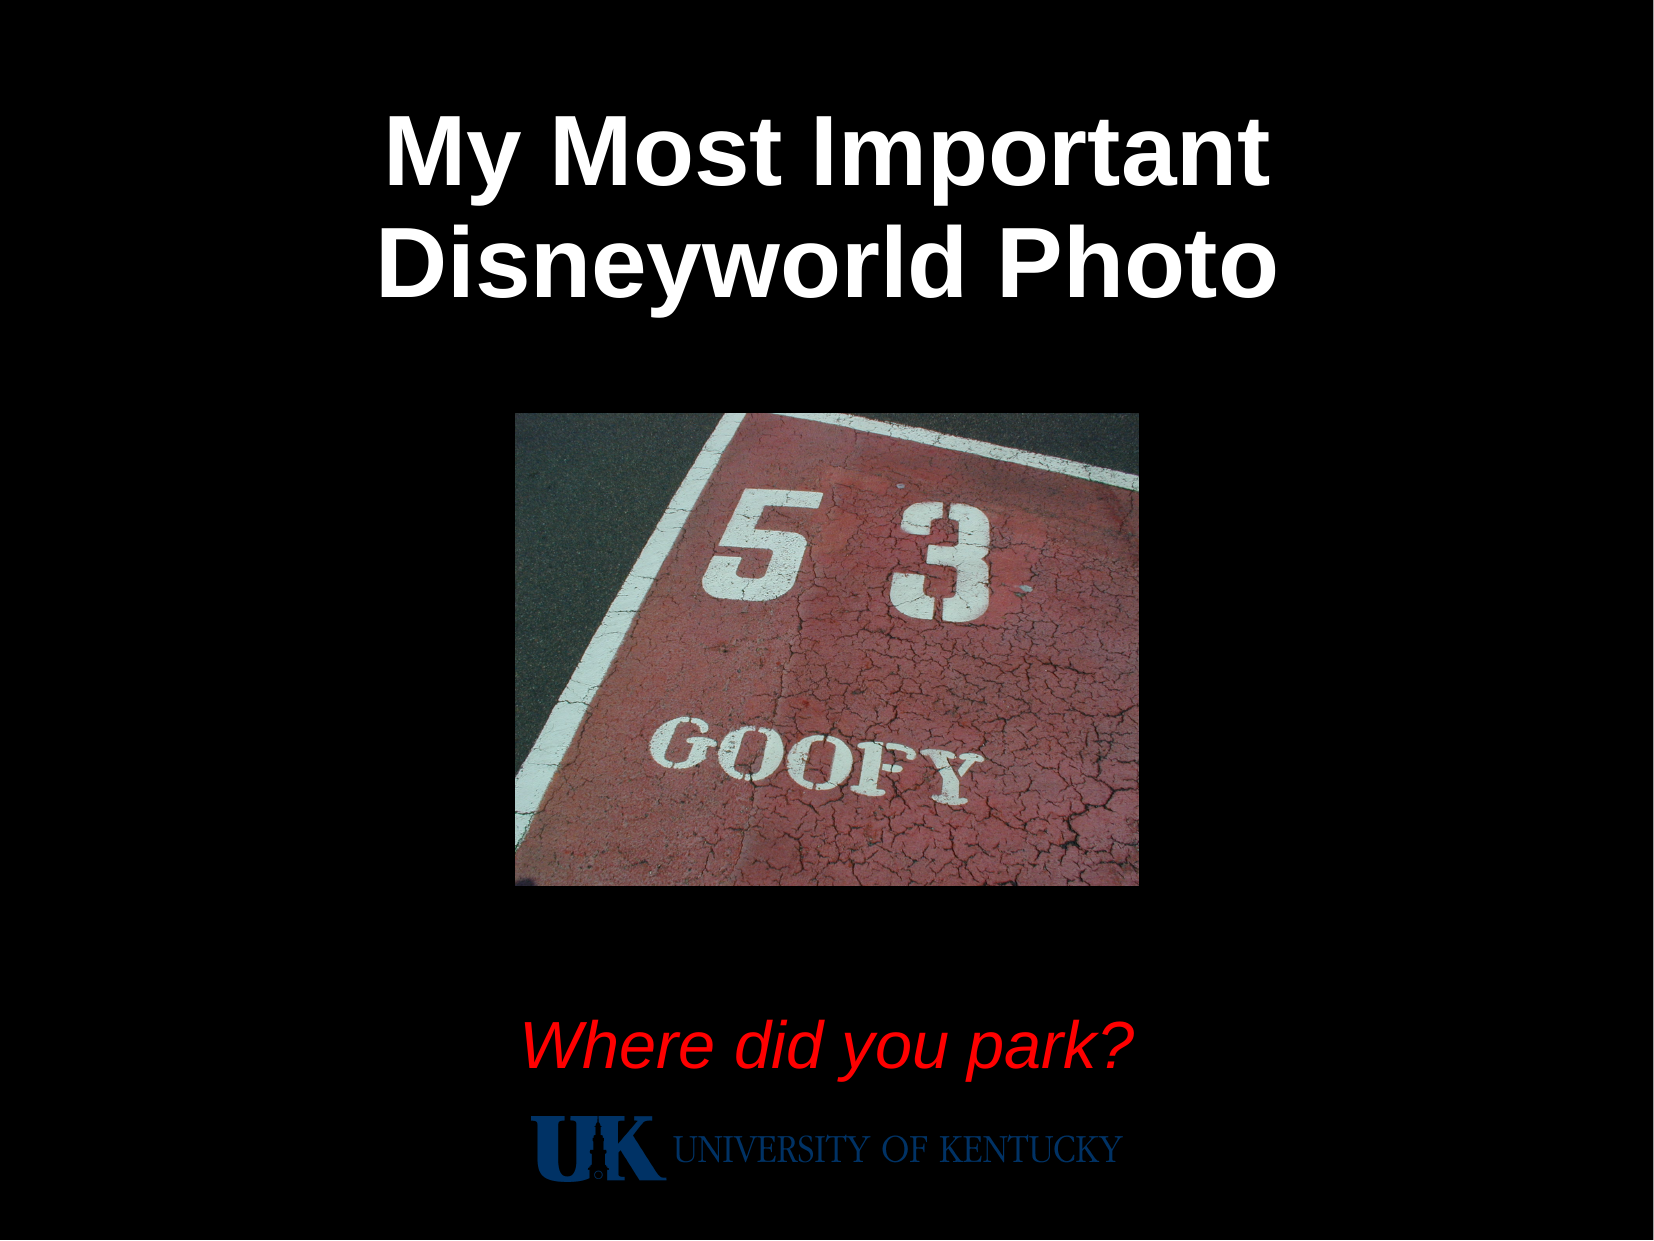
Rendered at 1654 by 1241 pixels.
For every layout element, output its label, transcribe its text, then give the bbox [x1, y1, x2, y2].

title My Most Important Disneyworld Photo [121, 78, 1534, 335]
picture [531, 1116, 1123, 1182]
picture [515, 413, 1139, 886]
subtitle Where did you park? [121, 344, 1534, 1127]
